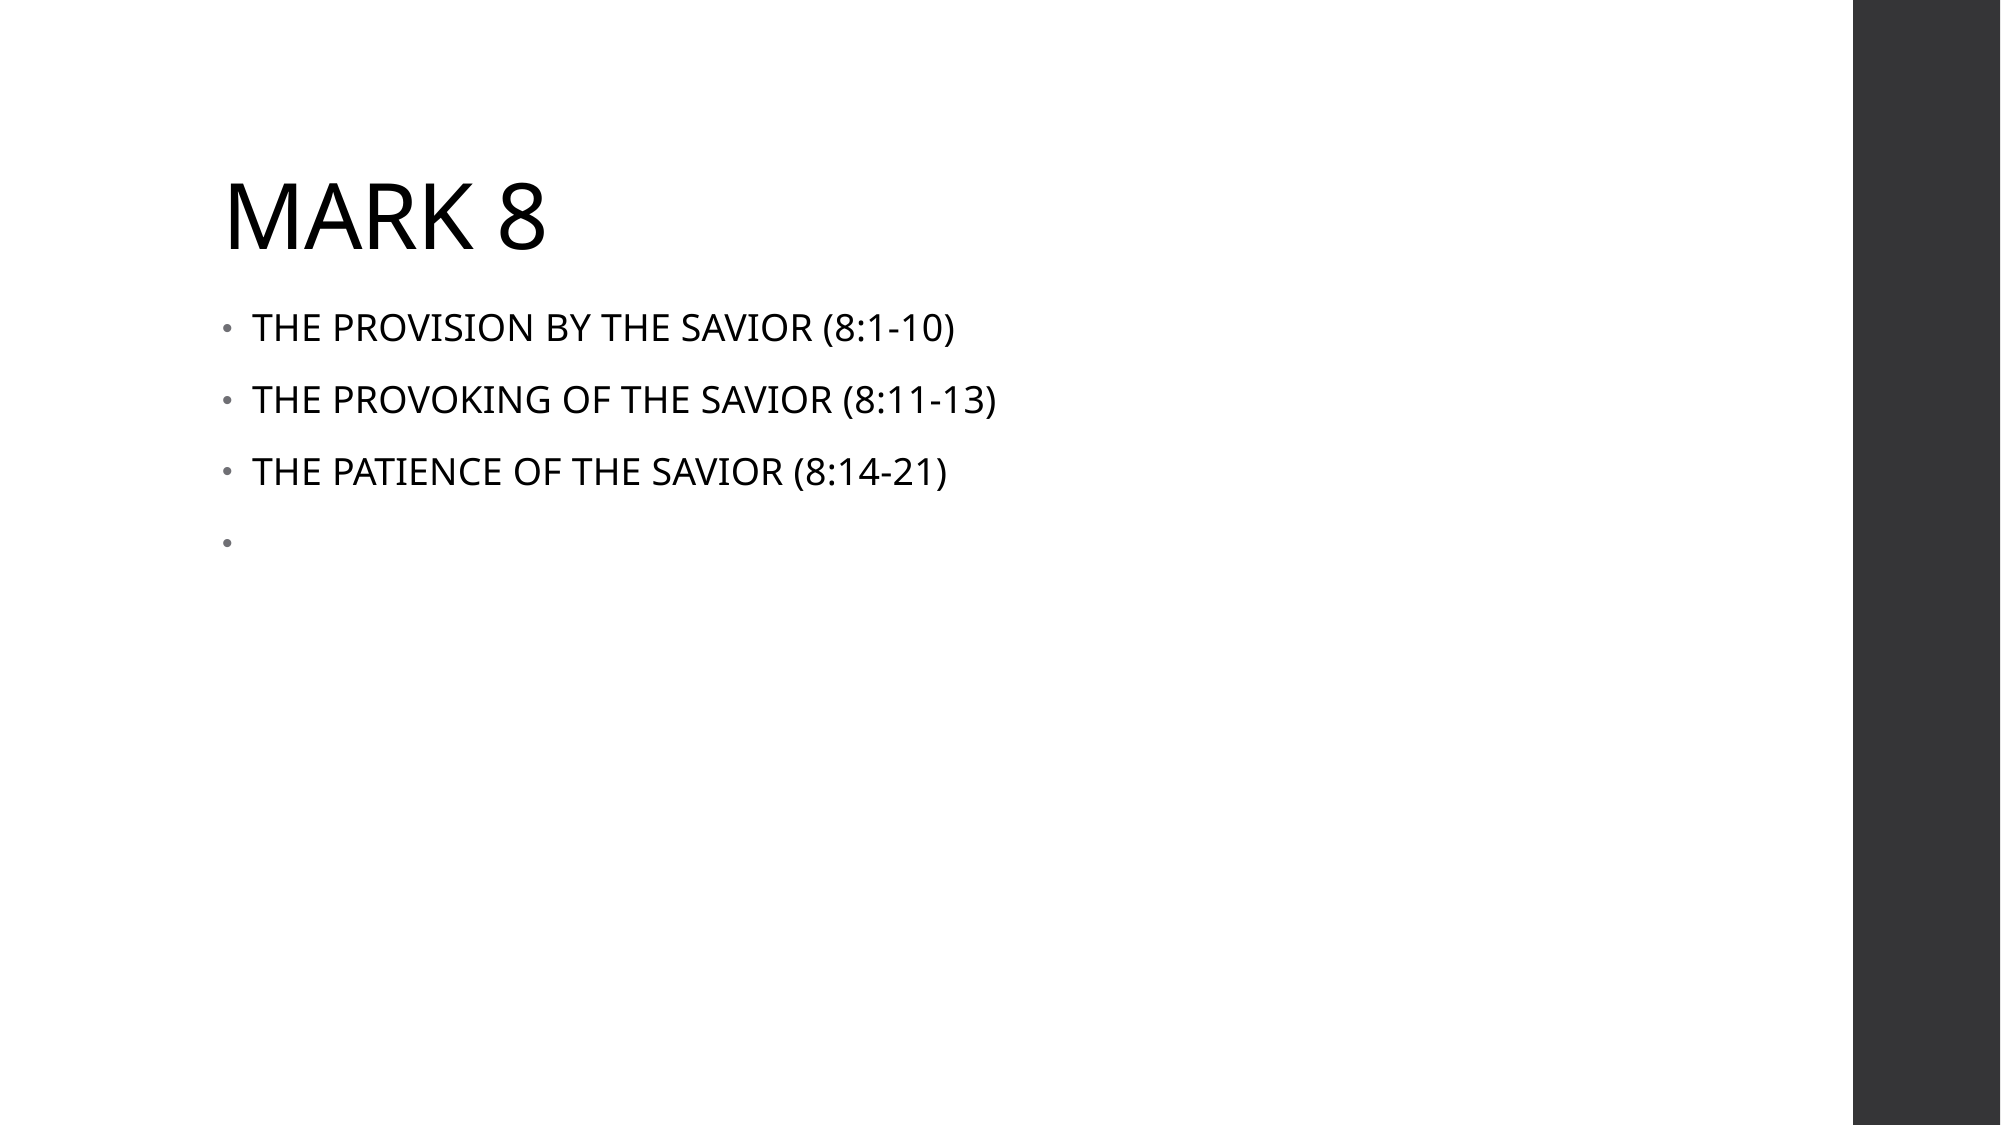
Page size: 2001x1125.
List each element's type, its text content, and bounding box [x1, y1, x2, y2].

title MARK 8 [206, 60, 1797, 278]
list THE PROVISION BY THE SAVIOR (8:1-10) THE PROVOKING OF THE SAVIOR (8:11-13) THE PATIENCE OF THE SAVIOR (8:14-21) [206, 299, 1617, 1014]
